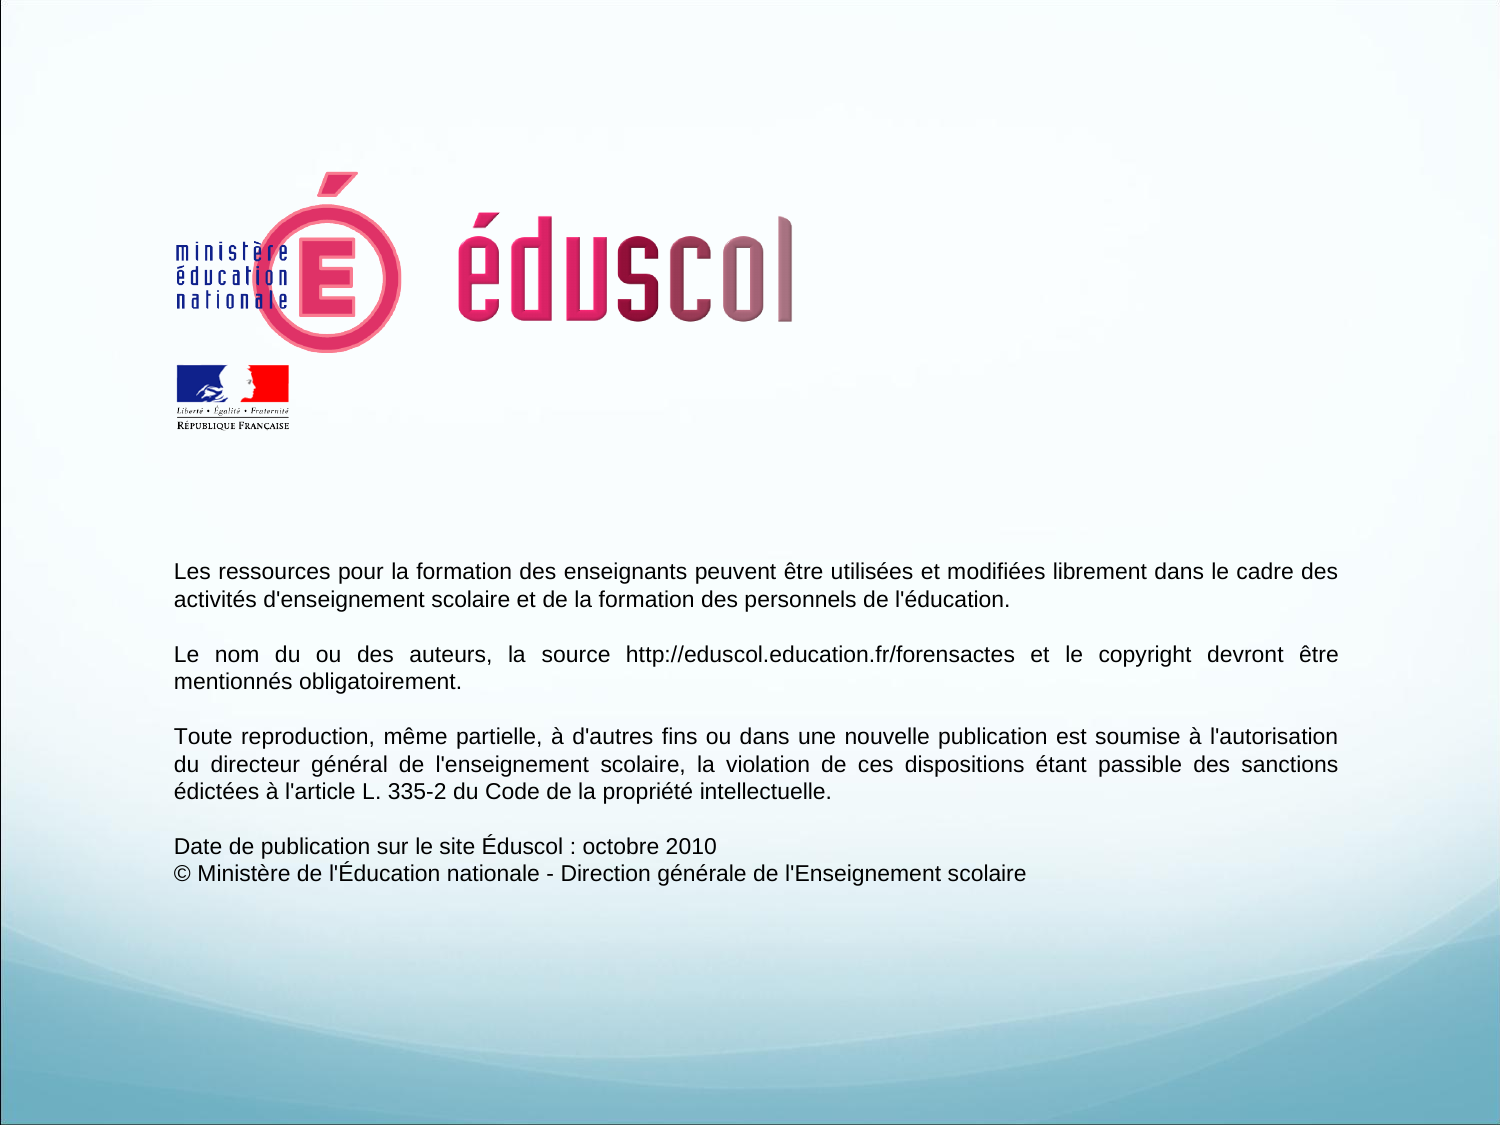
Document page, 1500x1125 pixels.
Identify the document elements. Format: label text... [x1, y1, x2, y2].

text_box Les ressources pour la formation des enseignants peuvent être utilisées et modifiées librement dans le cadre des activités d'enseignement scolaire et de la formation des personnels de l'éducation. Le nom du ou des auteurs, la source http://eduscol.education.fr/forensactes et le copyright devront être mentionnés obligatoirement. Toute reproduction, même partielle, à d'autres fins ou dans une nouvelle publication est soumise à l'autorisation du directeur général de l'enseignement scolaire, la violation de ces dispositions étant passible des sanctions édictées à l'article L. 335-2 du Code de la propriété intellectuelle. Date de publication sur le site Éduscol : octobre 2010 © Ministère de l'Éducation nationale - Direction générale de l'Enseignement scolaire [160, 548, 1353, 906]
picture [0, 0, 1500, 1125]
